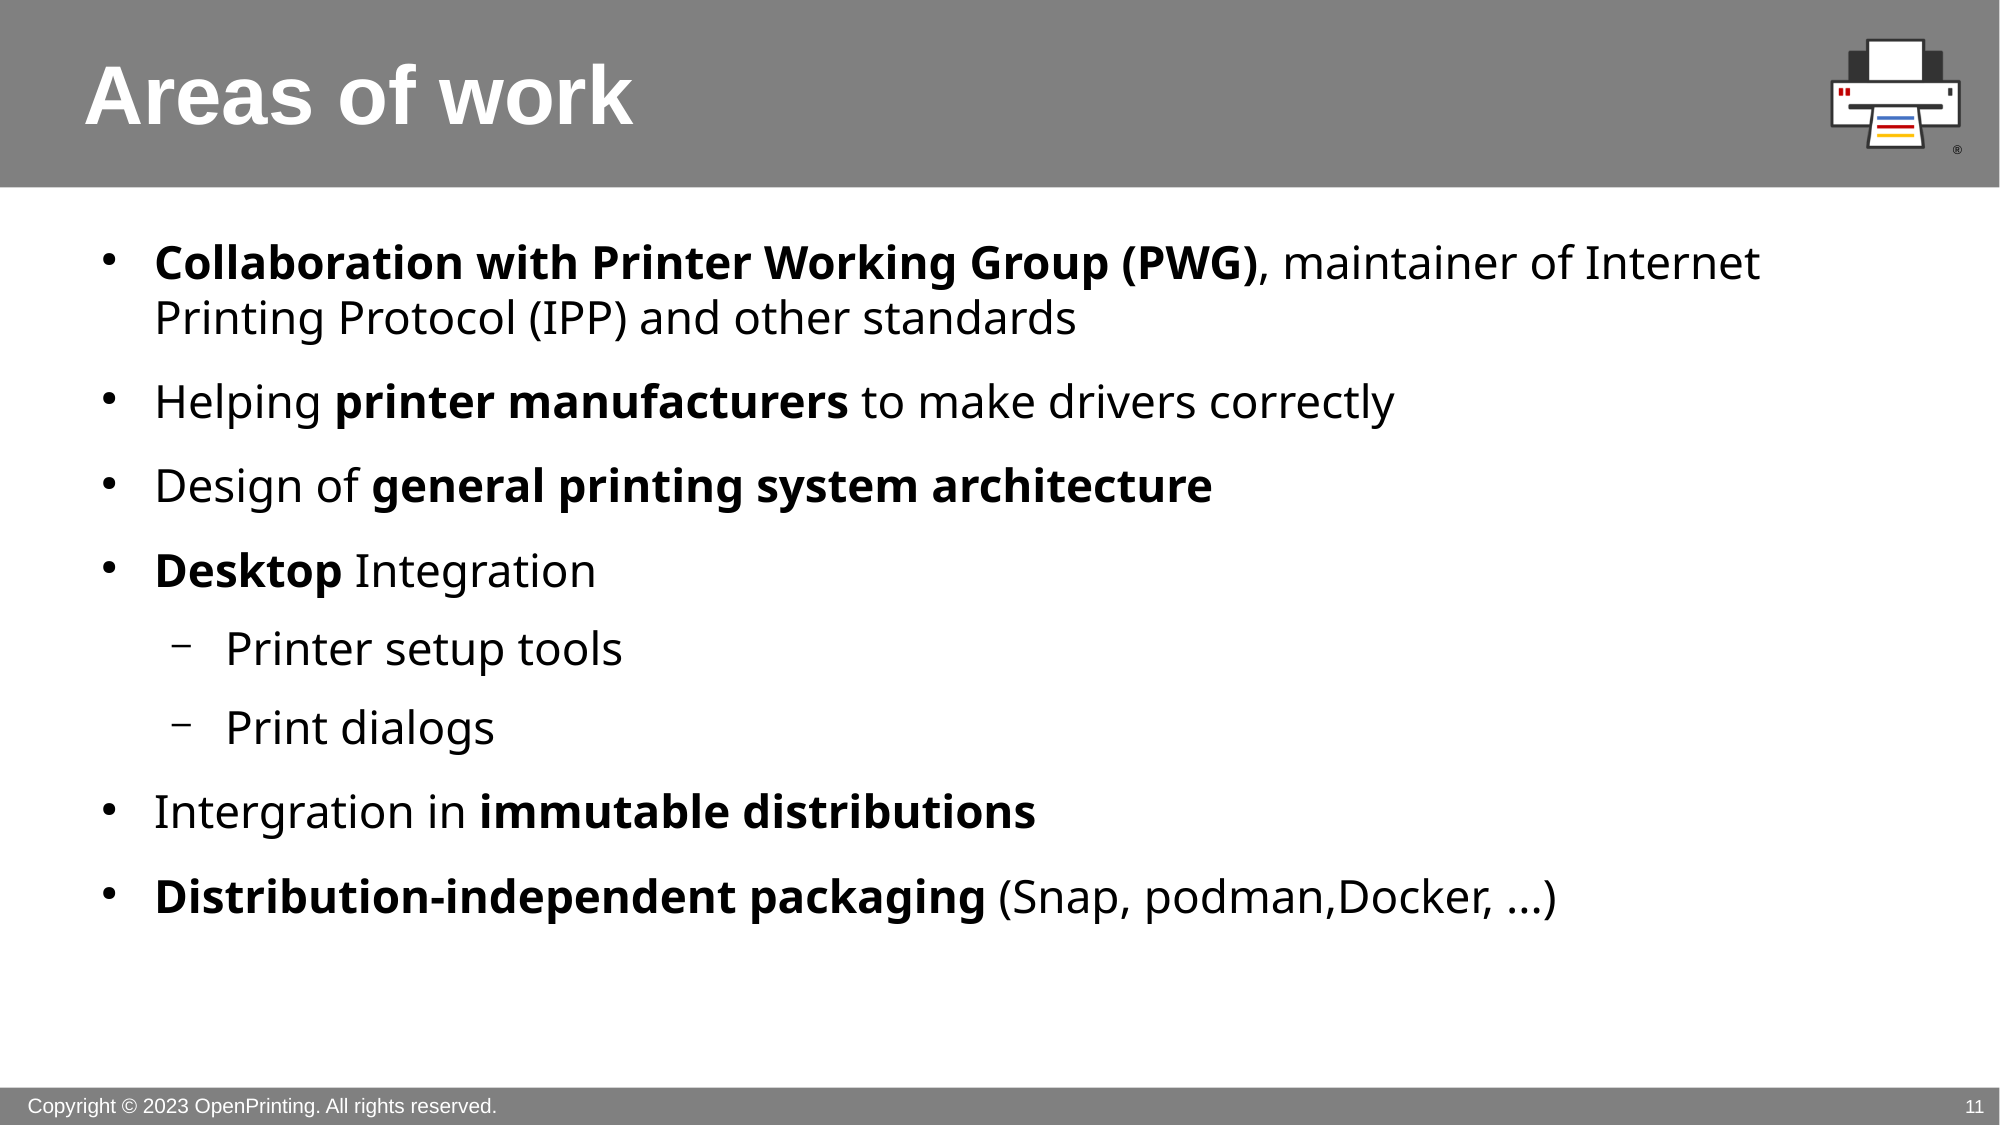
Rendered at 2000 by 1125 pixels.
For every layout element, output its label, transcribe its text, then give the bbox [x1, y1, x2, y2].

list Collaboration with Printer Working Group (PWG), maintainer of Internet Printing Protocol (IPP) and other standards Helping printer manufacturers to make drivers correctly Design of general printing system architecture Desktop Integration Printer setup tools Print dialogs Intergration in immutable distributions Distribution-independent packaging (Snap, podman,Docker, ...) [75, 224, 1936, 1067]
picture [1825, 33, 1966, 154]
title Areas of work [75, 7, 1786, 175]
